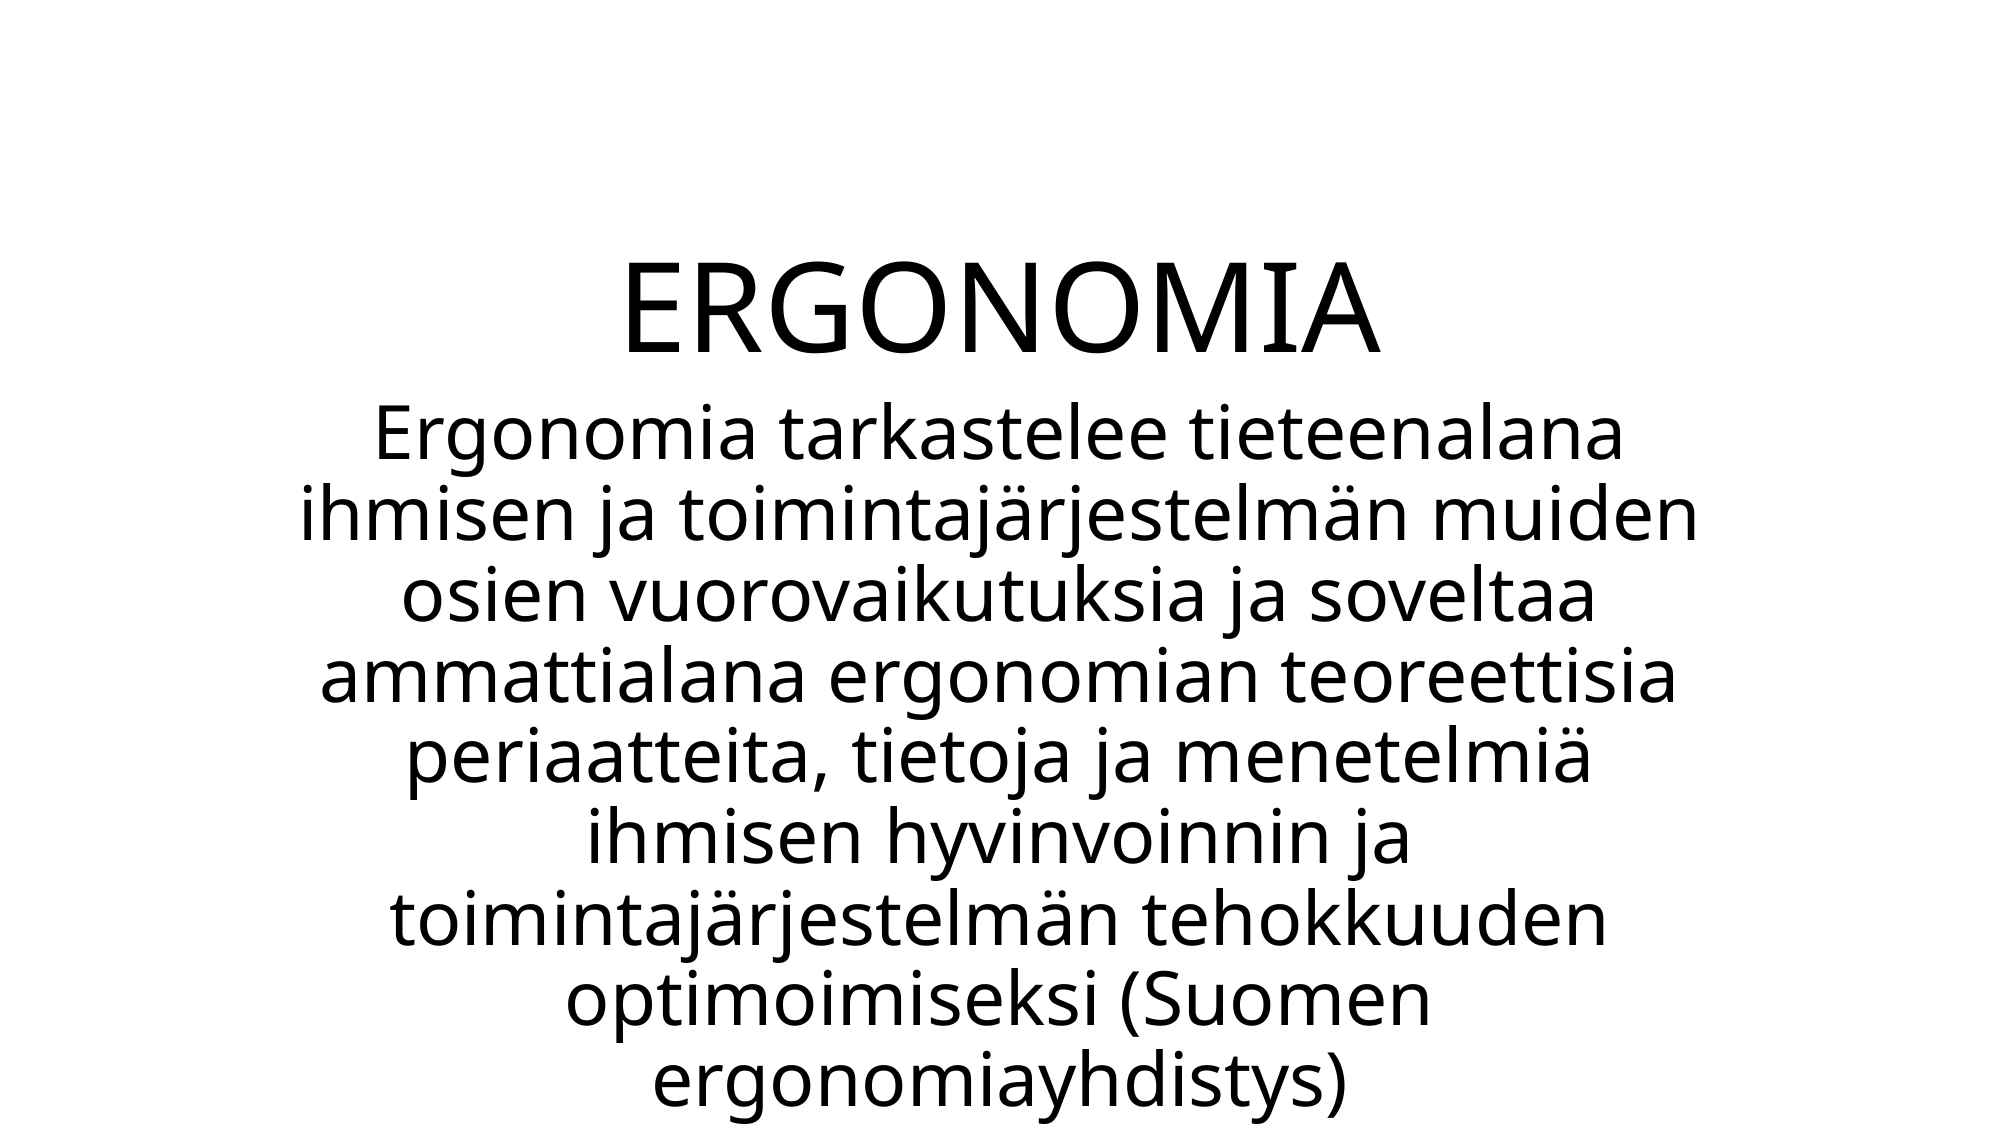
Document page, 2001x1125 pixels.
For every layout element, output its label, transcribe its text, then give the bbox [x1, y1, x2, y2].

title ERGONOMIA [249, 184, 1750, 386]
subtitle Ergonomia tarkastelee tieteenalana ihmisen ja toimintajärjestelmän muiden osien vuorovaikutuksia ja soveltaa ammattialana ergonomian teoreettisia periaatteita, tietoja ja menetelmiä ihmisen hyvinvoinnin ja toimintajärjestelmän tehokkuuden optimoimiseksi (Suomen ergonomiayhdistys) [249, 386, 1750, 1009]
